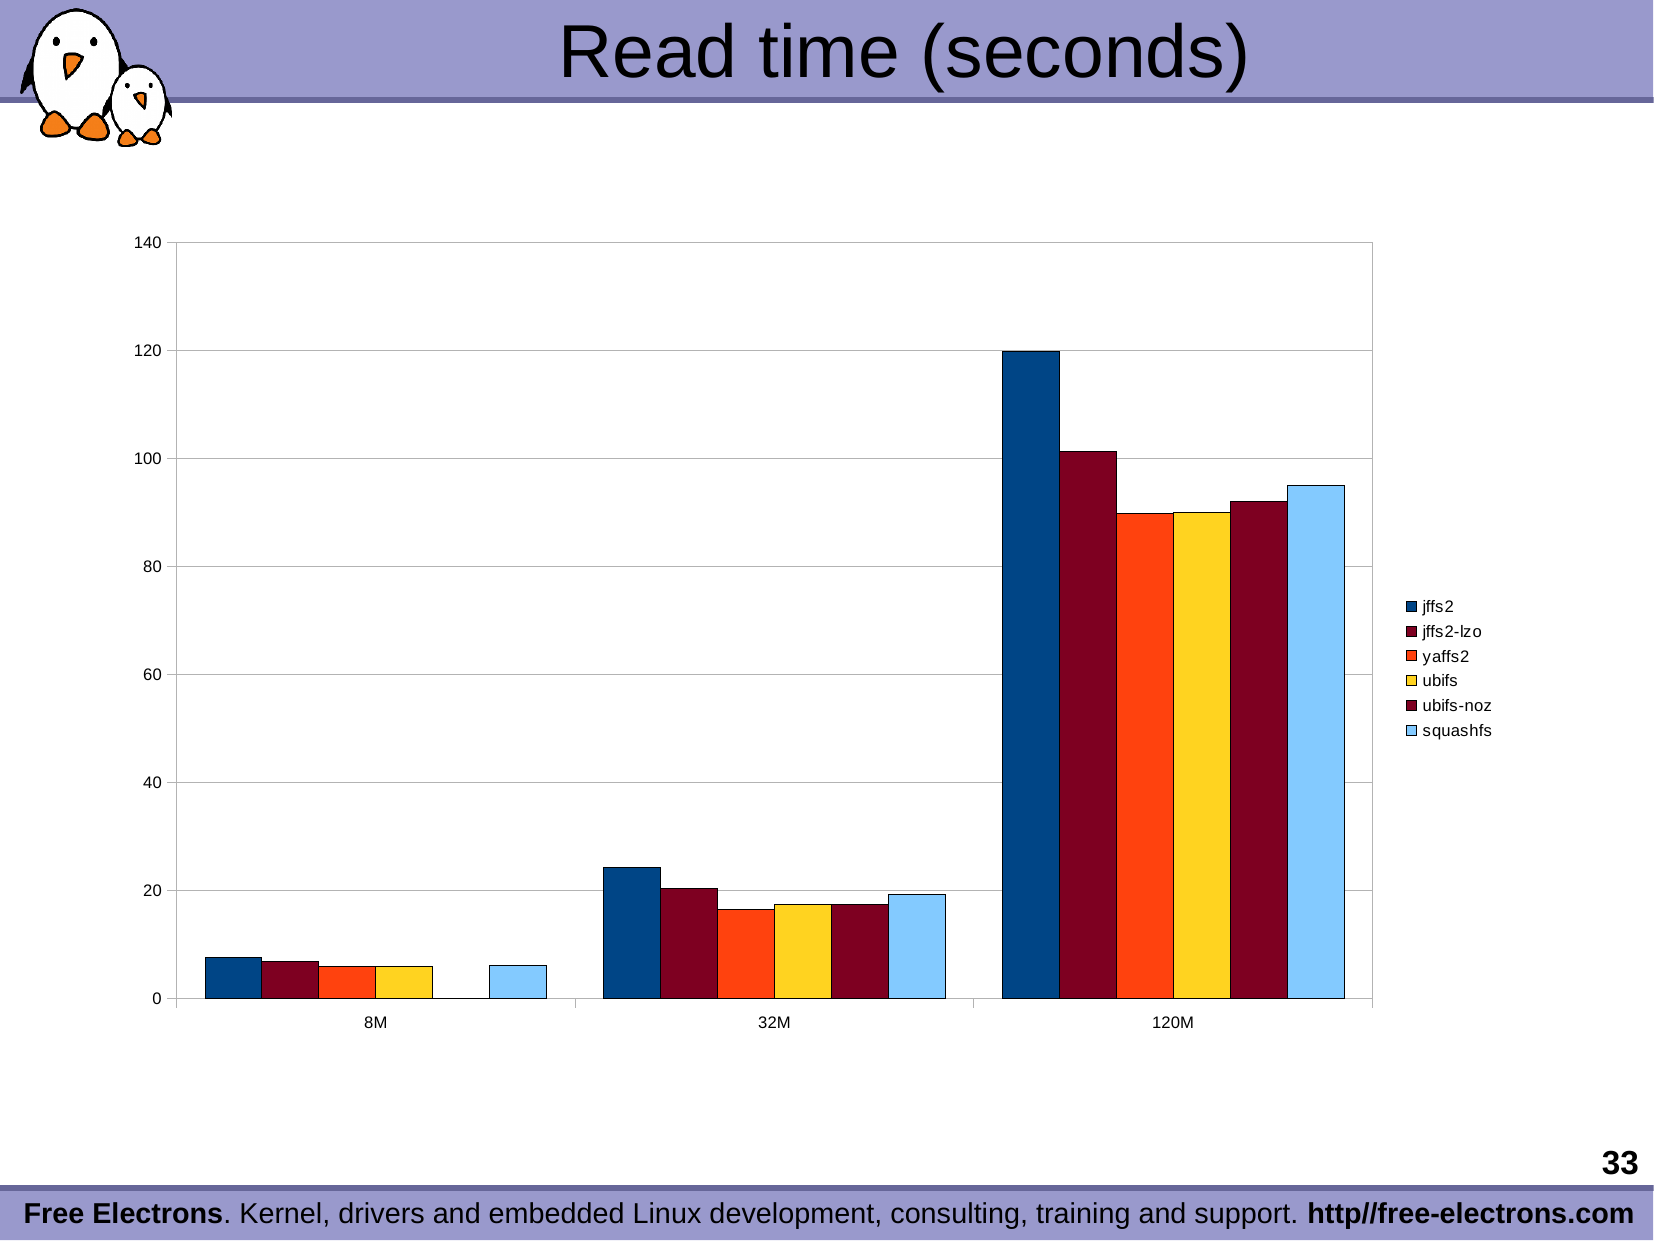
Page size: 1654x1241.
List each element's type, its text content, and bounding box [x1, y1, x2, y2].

title Read time (seconds) [178, 4, 1631, 98]
chart [105, 216, 1518, 1066]
picture [20, 8, 172, 147]
